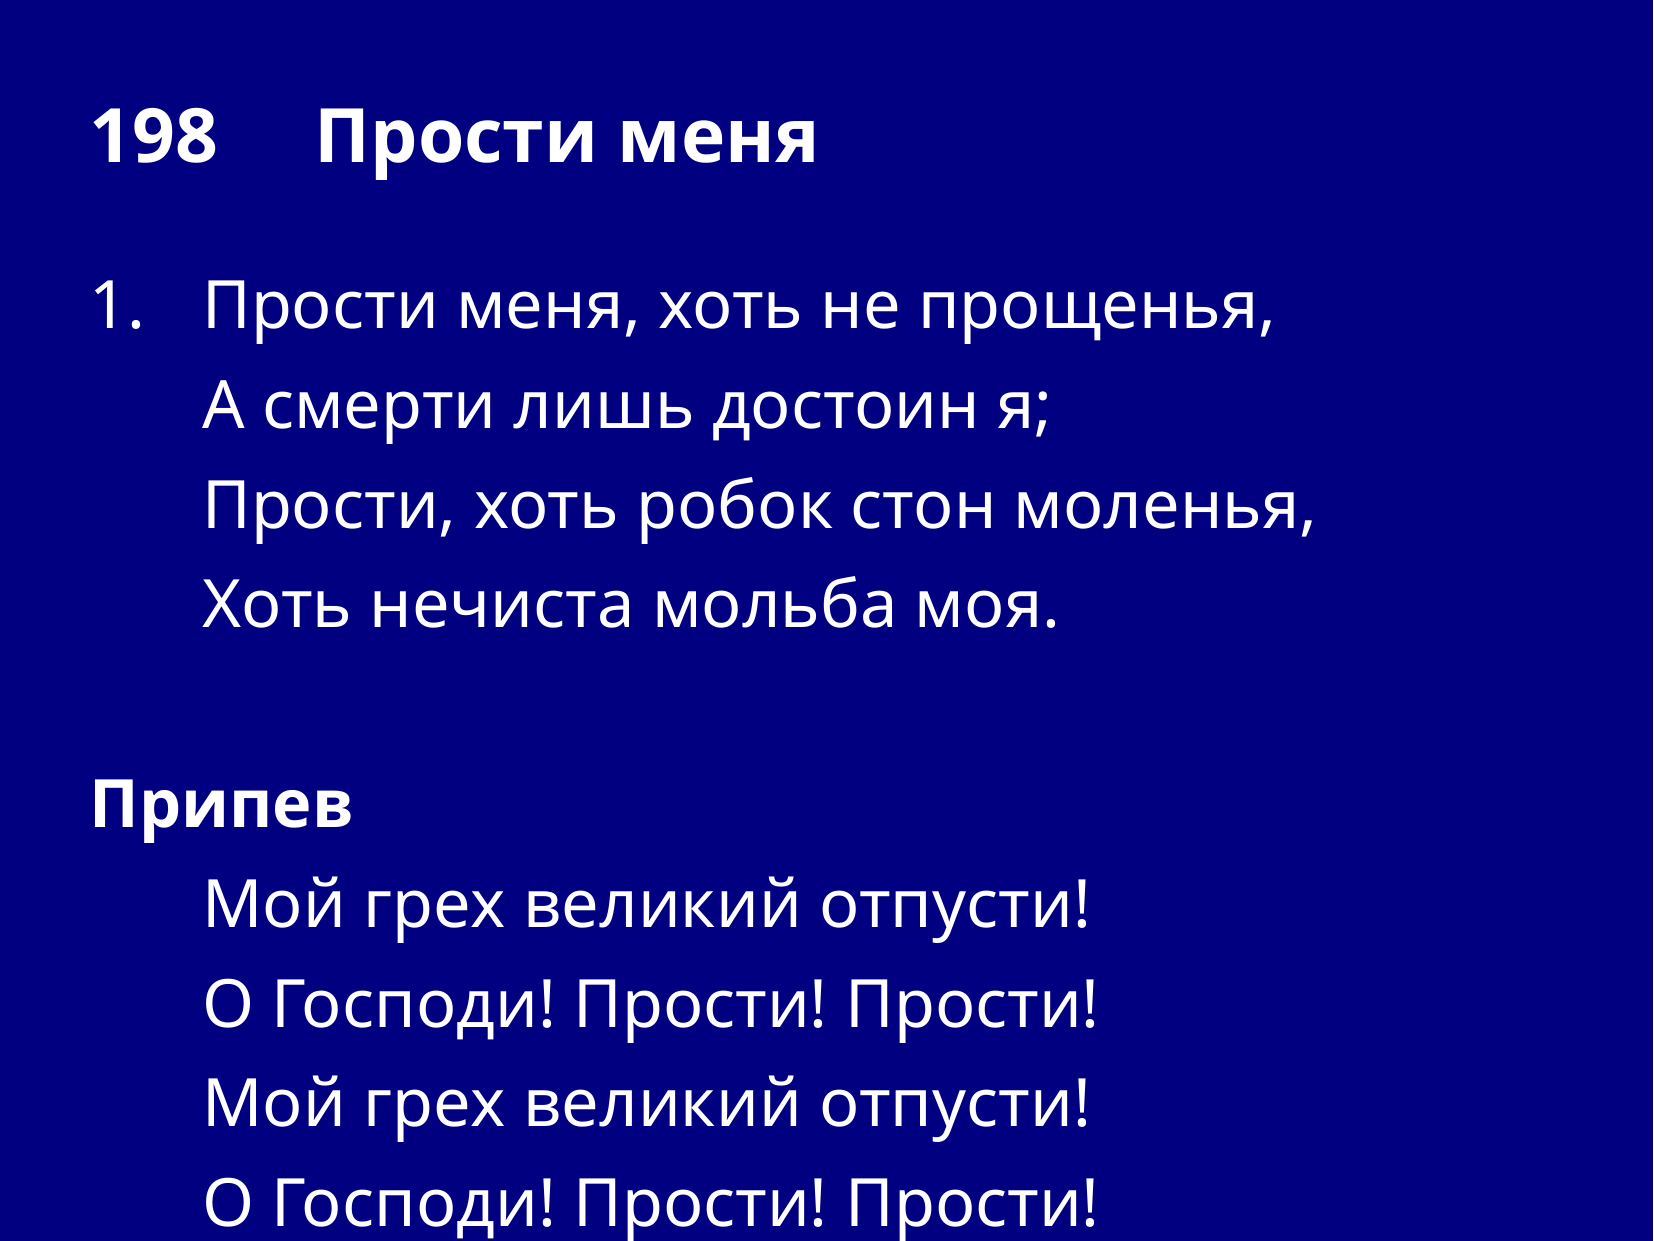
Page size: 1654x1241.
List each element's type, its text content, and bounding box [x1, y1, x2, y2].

text_box 198 Прости меня [75, 75, 1576, 188]
text_box 1. Прости меня, хоть не прощенья, А смерти лишь достоин я; Прости, хоть робок стон моленья, Хоть нечиста мольба моя. Припев Мой грех великий отпусти! О Господи! Прости! Прости! Мой грех великий отпусти! О Господи! Прости! Прости! [75, 188, 1576, 1163]
